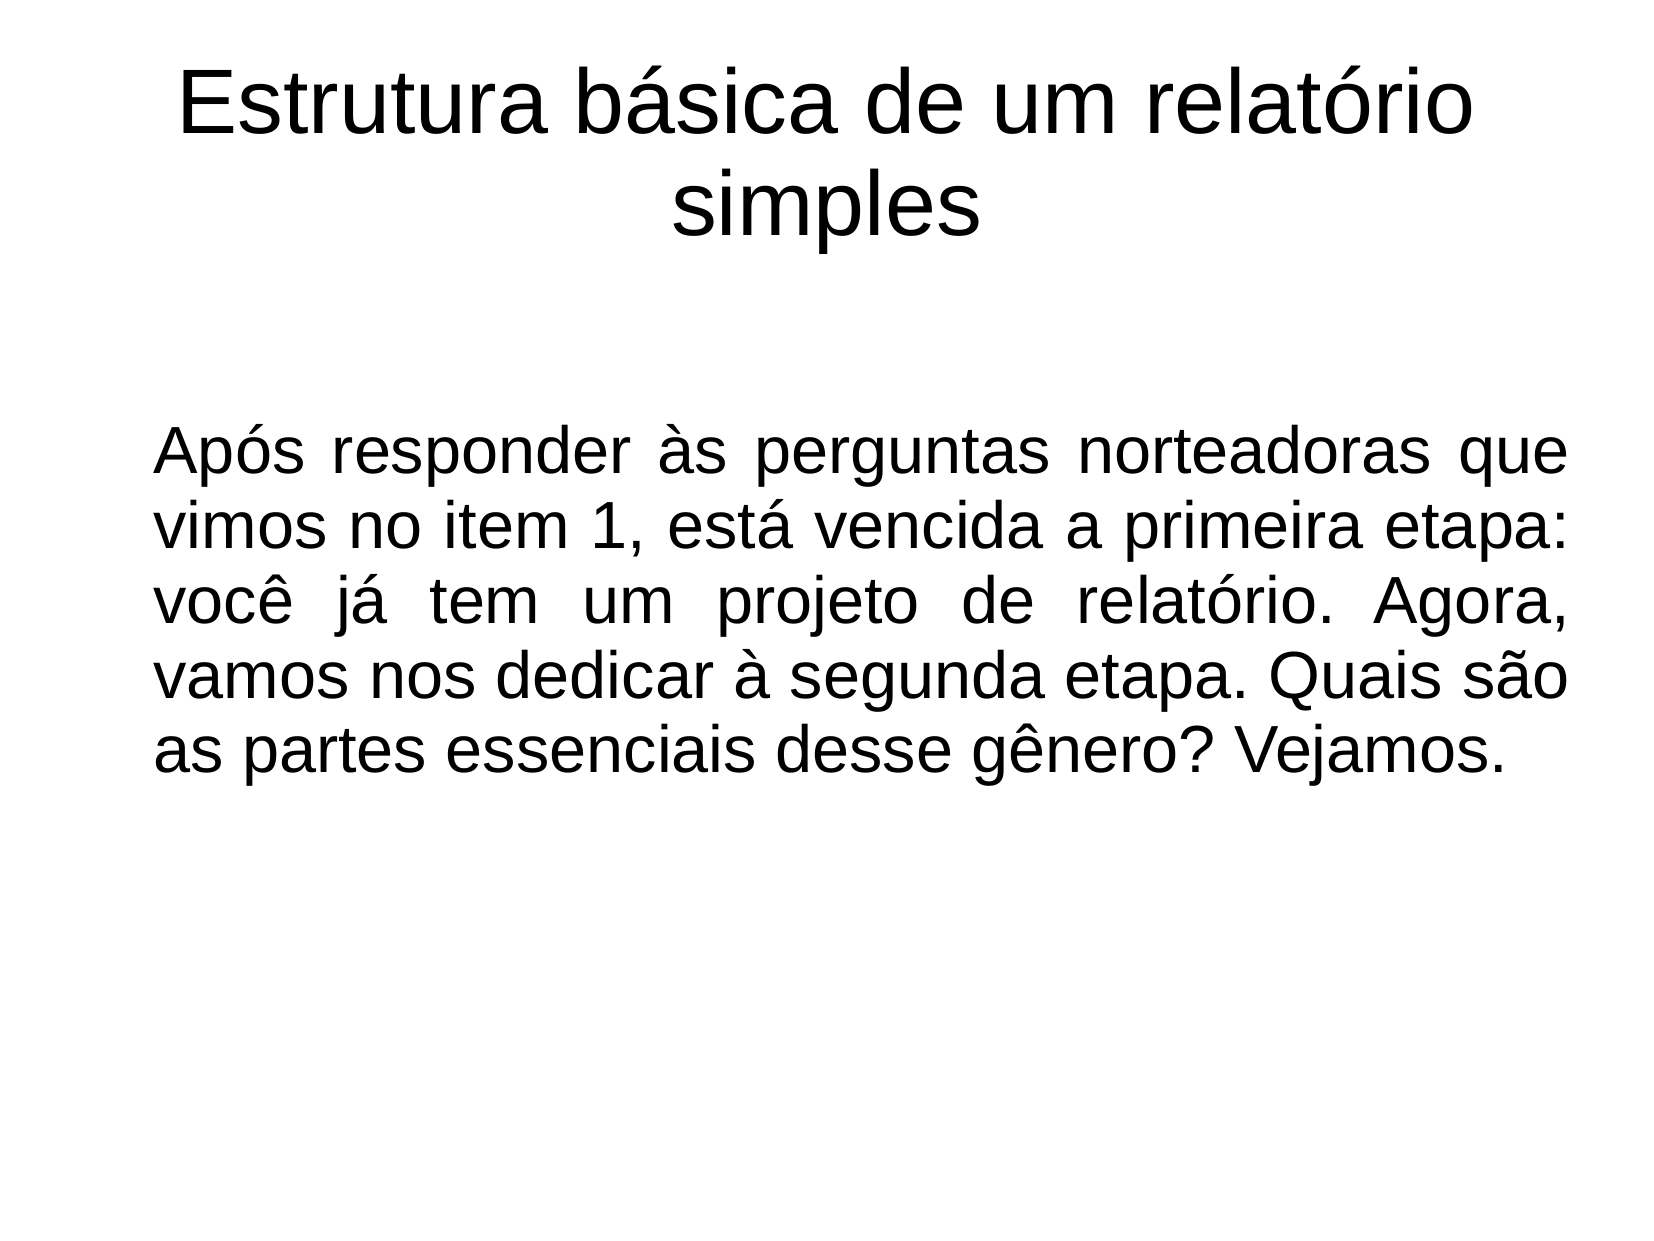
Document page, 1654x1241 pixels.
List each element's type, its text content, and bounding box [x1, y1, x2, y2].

title Estrutura básica de um relatório simples [82, 49, 1571, 257]
list Após responder às perguntas norteadoras que vimos no item 1, está vencida a primeira etapa: você já tem um projeto de relatório. Agora, vamos nos dedicar à segunda etapa. Quais são as partes essenciais desse gênero? Vejamos. [82, 413, 1571, 1010]
